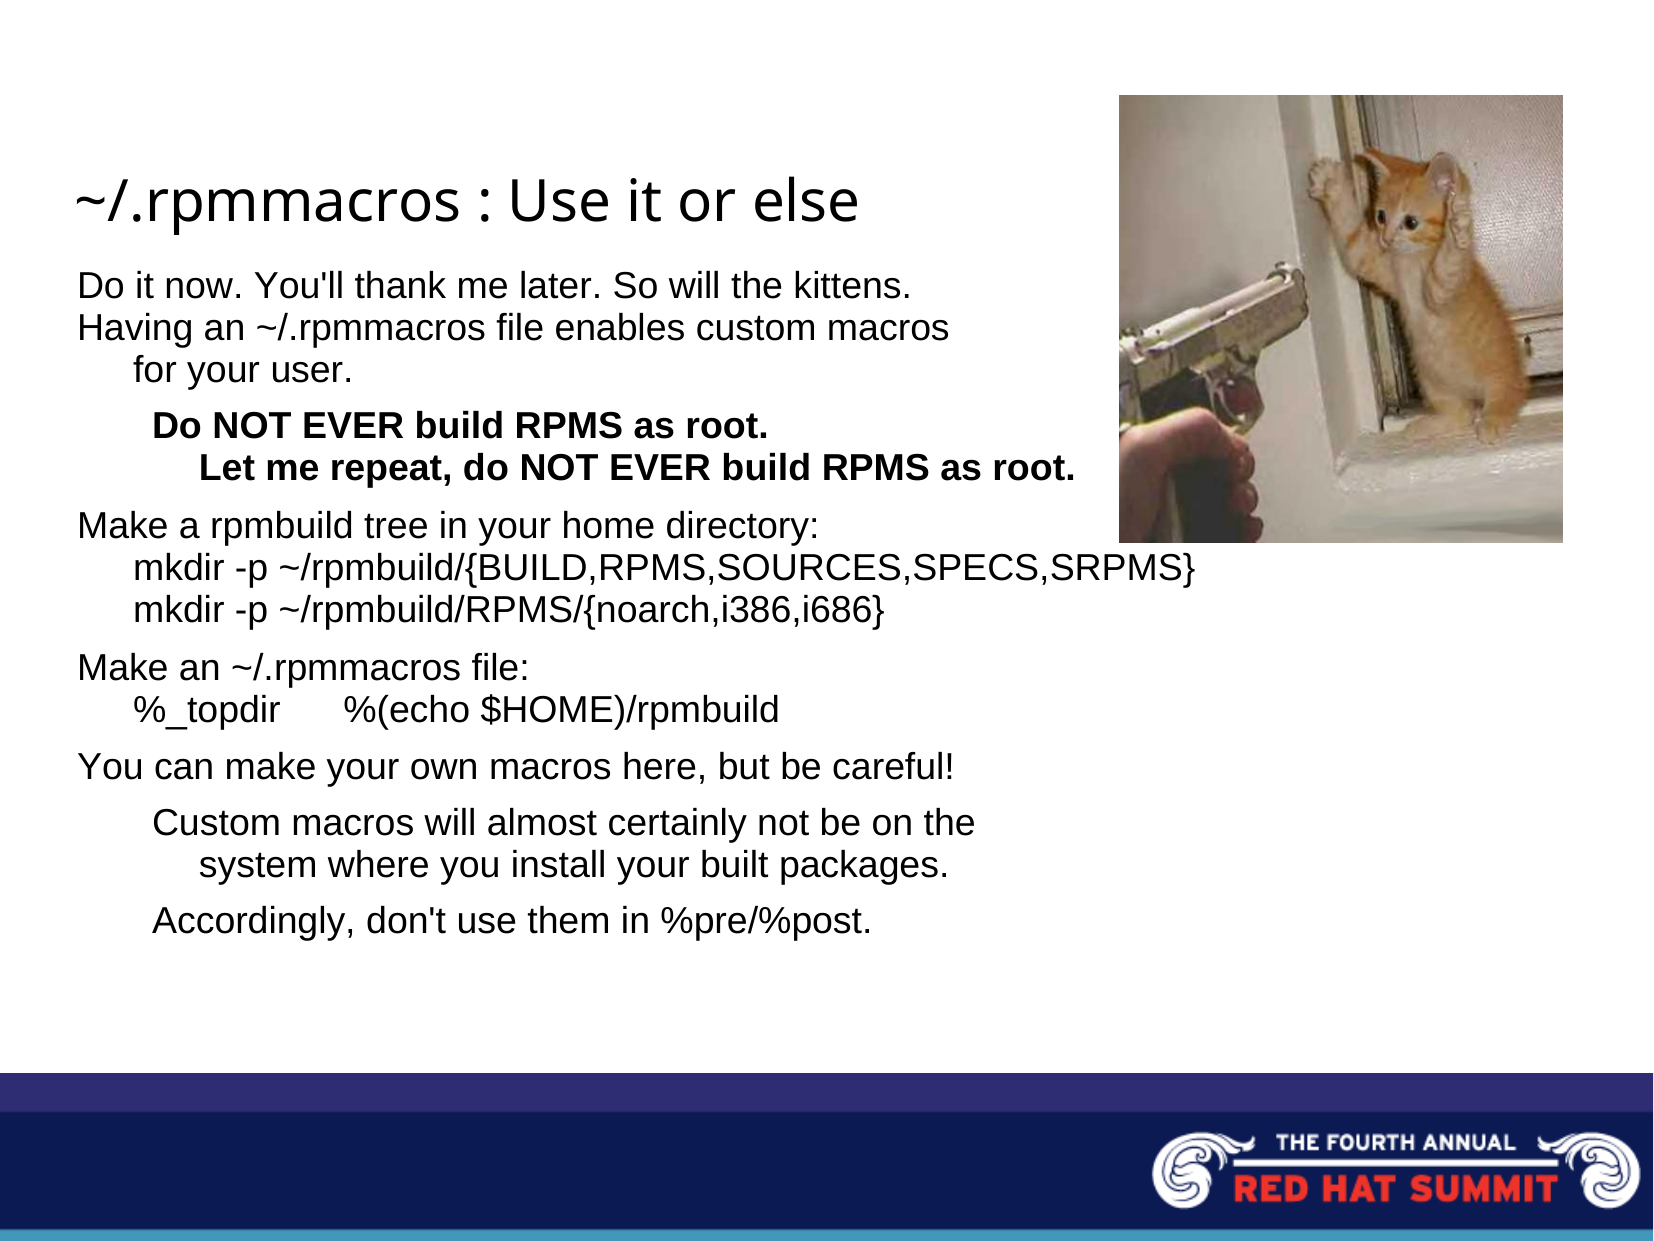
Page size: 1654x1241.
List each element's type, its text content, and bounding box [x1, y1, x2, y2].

title ~/.rpmmacros : Use it or else [74, 140, 1119, 259]
list Do it now. You'll thank me later. So will the kittens. Having an ~/.rpmmacros file enables custom macros for your user. Do NOT EVER build RPMS as root. Let me repeat, do NOT EVER build RPMS as root. Make a rpmbuild tree in your home directory: mkdir -p ~/rpmbuild/{BUILD,RPMS,SOURCES,SPECS,SRPMS} mkdir -p ~/rpmbuild/RPMS/{noarch,i386,i686} Make an ~/.rpmmacros file: %_topdir %(echo $HOME)/rpmbuild You can make your own macros here, but be careful! Custom macros will almost certainly not be on the system where you install your built packages. Accordingly, don't use them in %pre/%post. [77, 264, 1244, 1174]
picture [0, 1073, 1654, 1241]
picture [1119, 95, 1563, 543]
